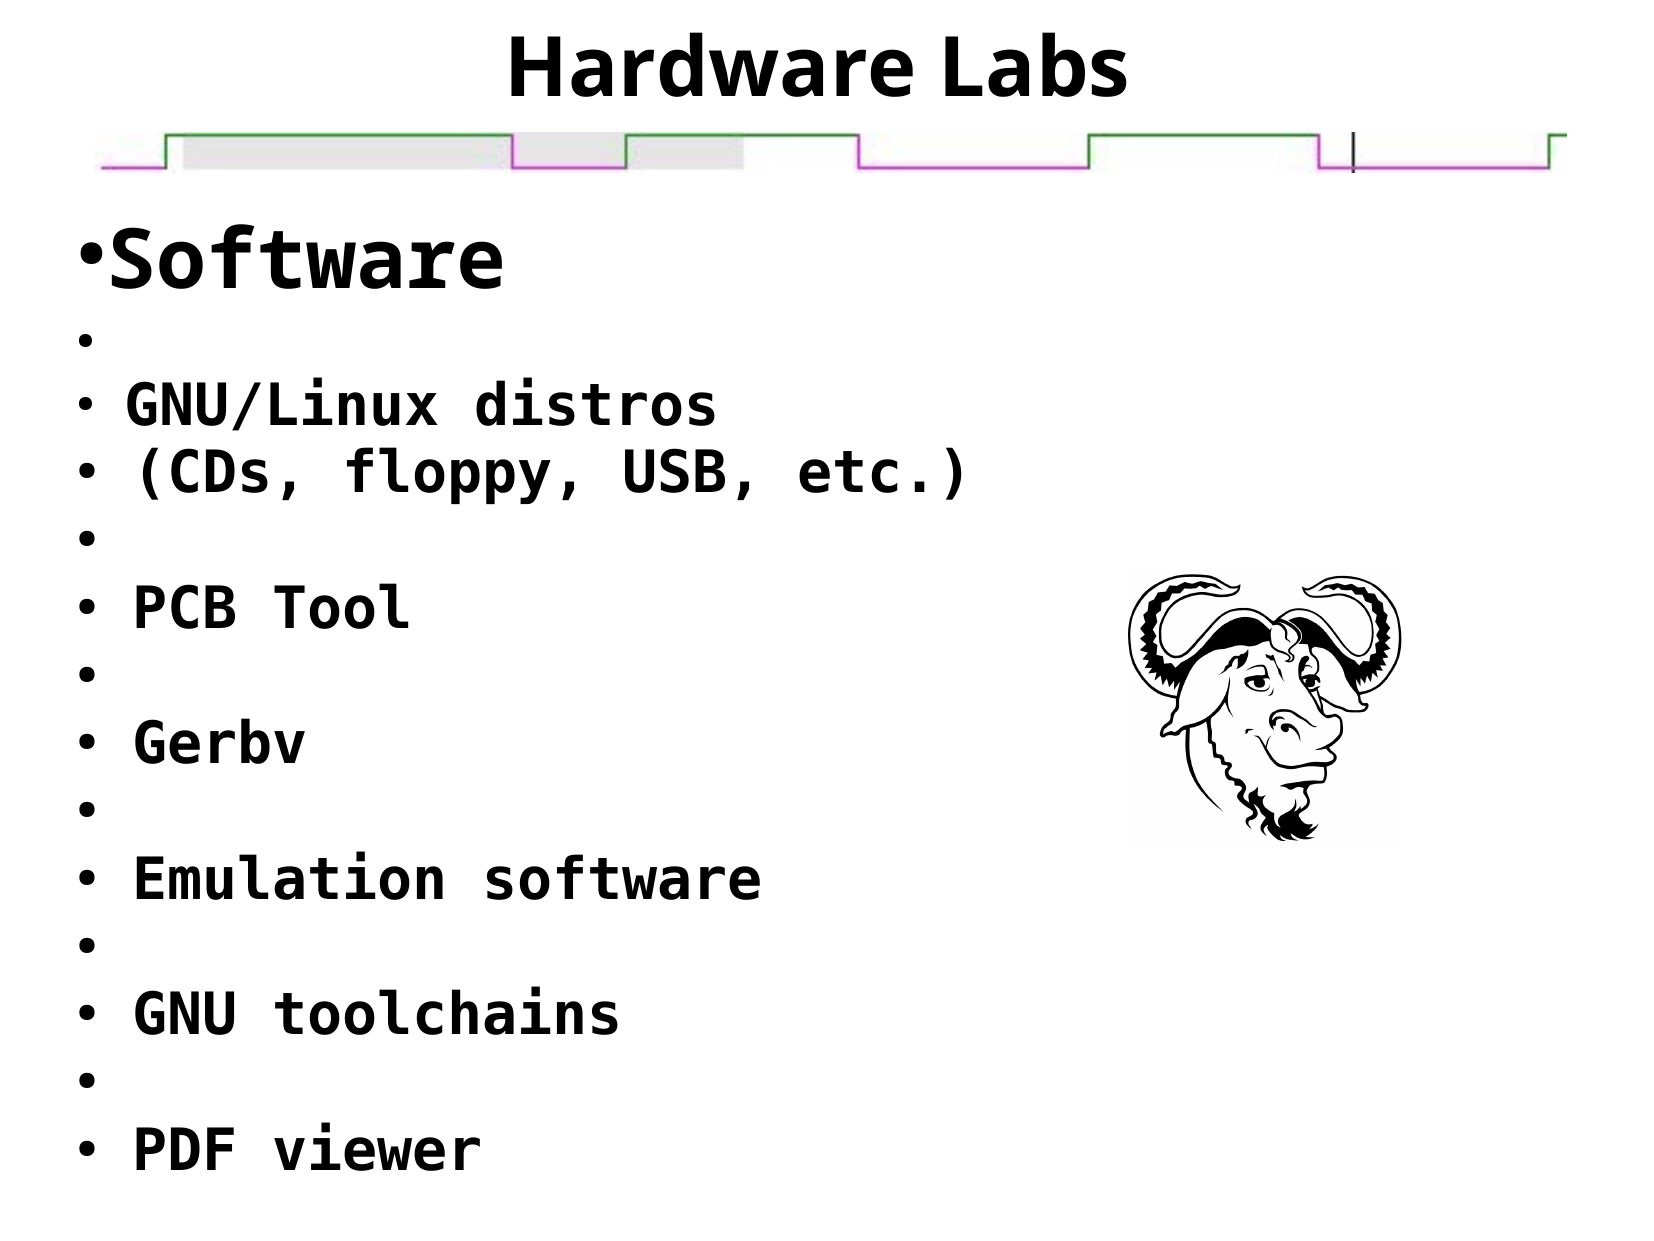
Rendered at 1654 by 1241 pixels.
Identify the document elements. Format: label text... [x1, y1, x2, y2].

picture [94, 132, 1567, 173]
text_box Software GNU/Linux distros (CDs, floppy, USB, etc.) PCB Tool Gerbv Emulation software GNU toolchains PDF viewer [76, 199, 1612, 1168]
text_box Hardware Labs [504, 7, 1304, 115]
picture [1124, 567, 1405, 848]
